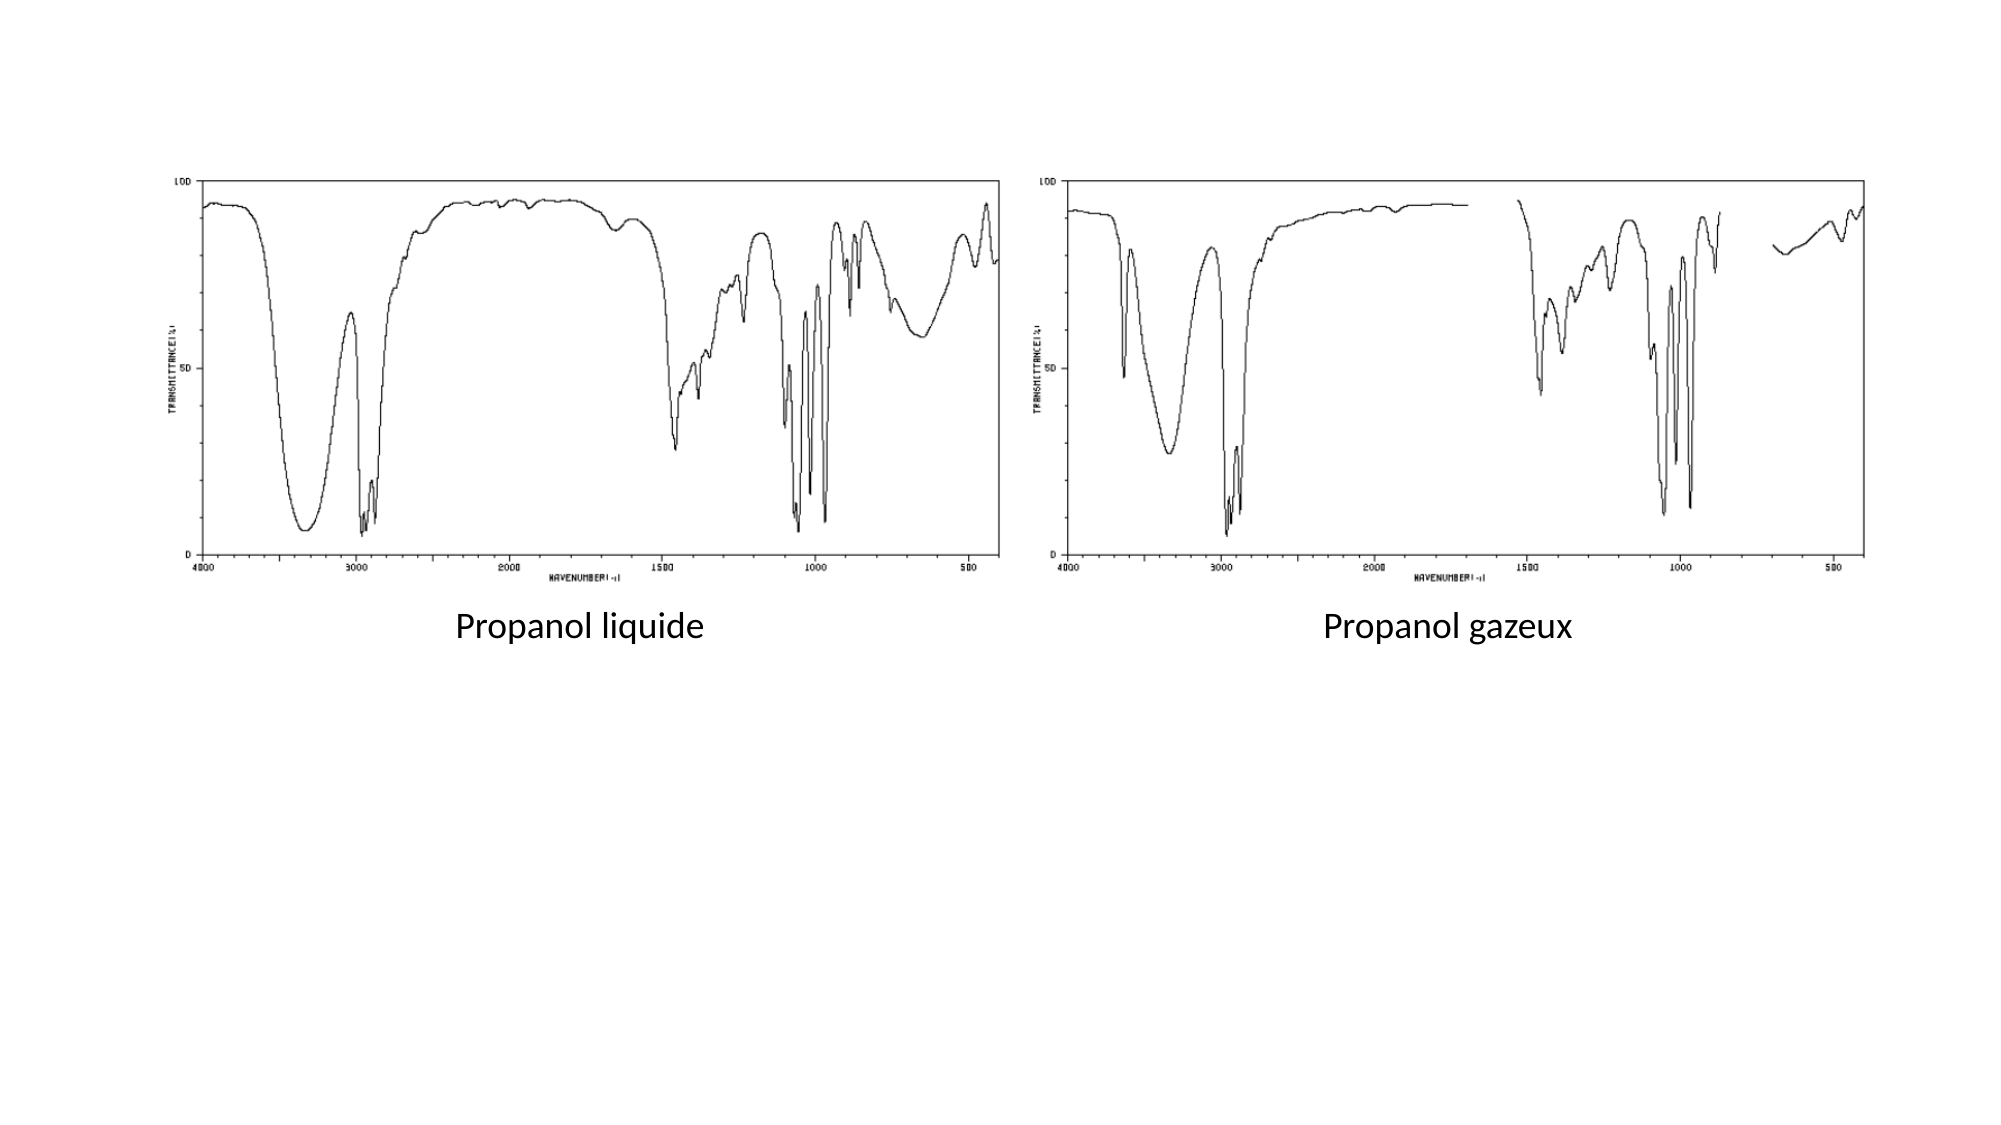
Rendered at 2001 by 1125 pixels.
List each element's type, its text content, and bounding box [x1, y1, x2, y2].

picture [153, 149, 1879, 594]
text_box Propanol gazeux [1308, 593, 1599, 654]
text_box Propanol liquide [440, 593, 731, 654]
